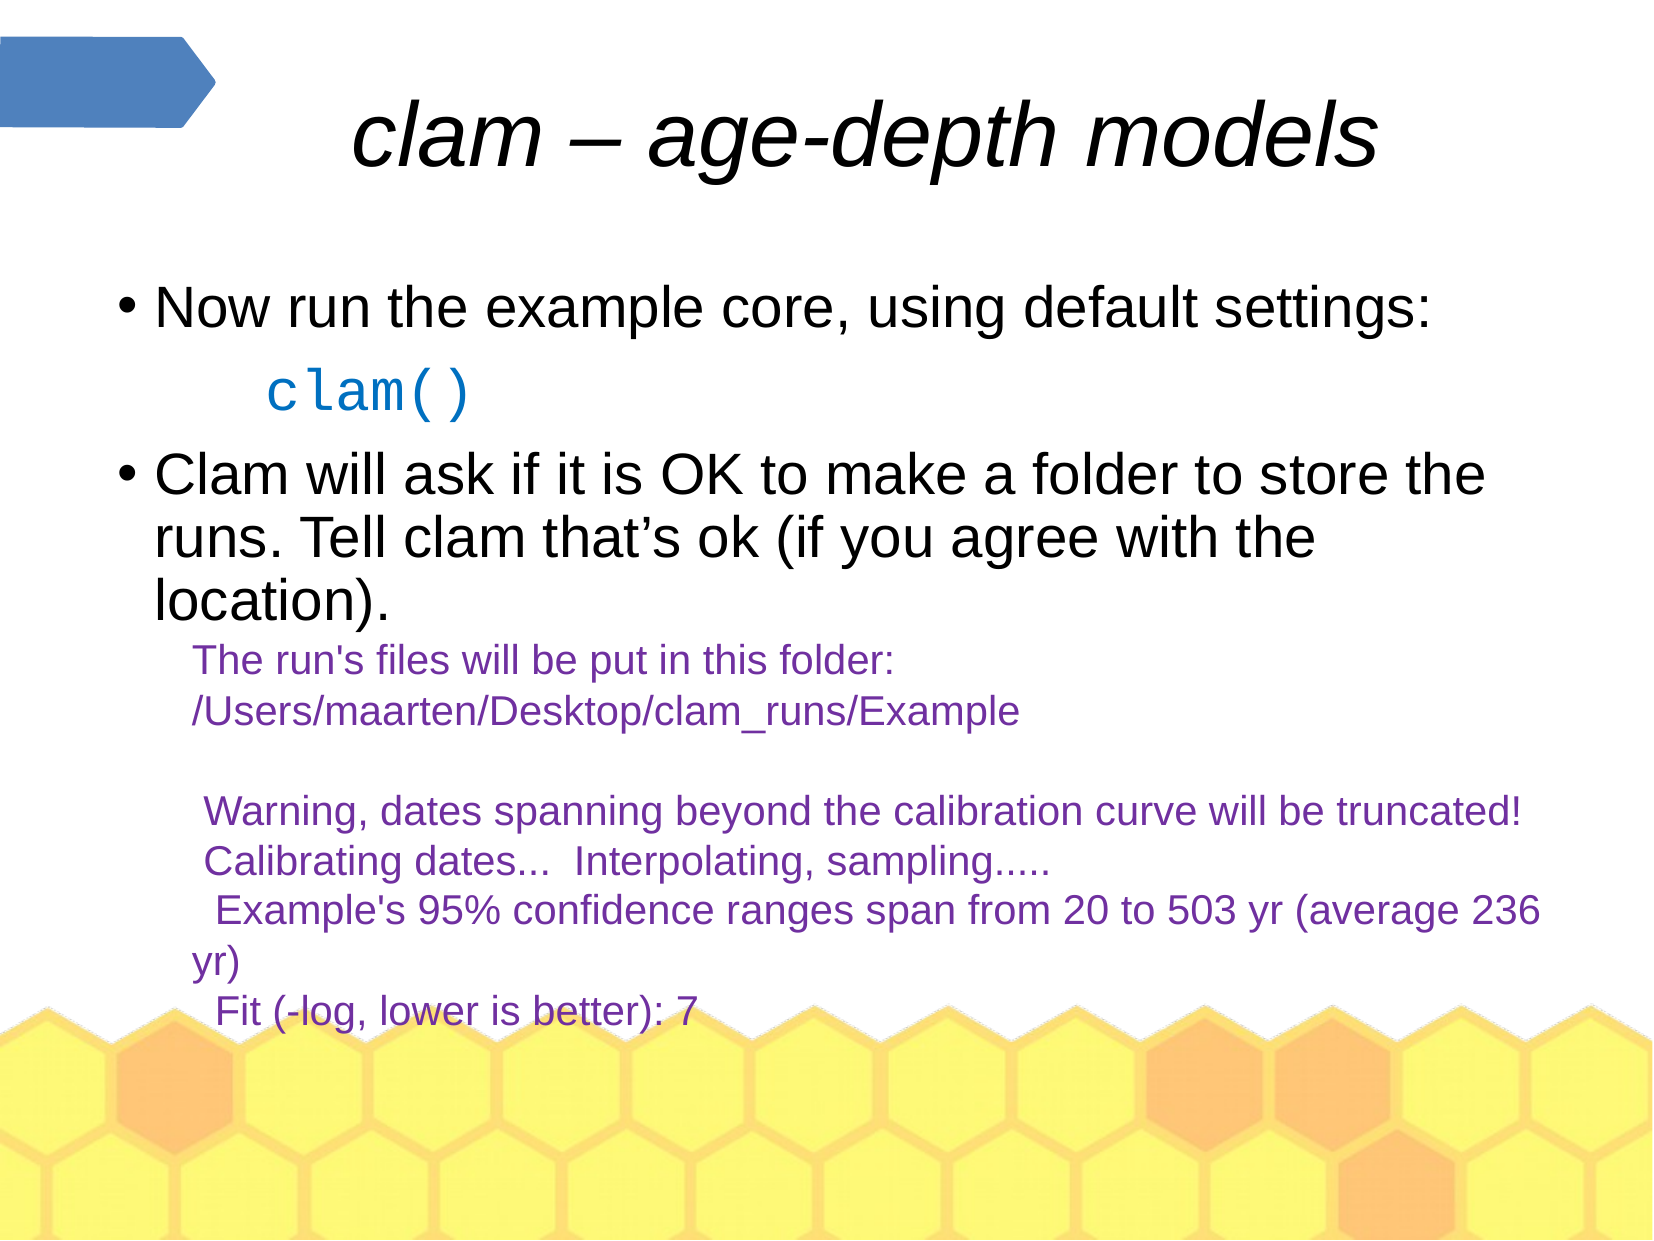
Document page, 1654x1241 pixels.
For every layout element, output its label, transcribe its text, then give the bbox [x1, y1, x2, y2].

picture [0, 1001, 1653, 1240]
text_box clam – age-depth models [351, 21, 1560, 253]
picture [538, 1005, 550, 1023]
text_box Now run the example core, using default settings: clam() Clam will ask if it is OK to make a folder to store the runs. Tell clam that’s ok (if you agree with the location). The run's files will be put in this folder: /Users/maarten/Desktop/clam_runs/Example Warning, dates spanning beyond the calibration curve will be truncated! Calibrating dates... Interpolating, sampling..... Example's 95% confidence ranges span from 20 to 503 yr (average 236 yr) Fit (-log, lower is better): 7 [116, 276, 1560, 960]
